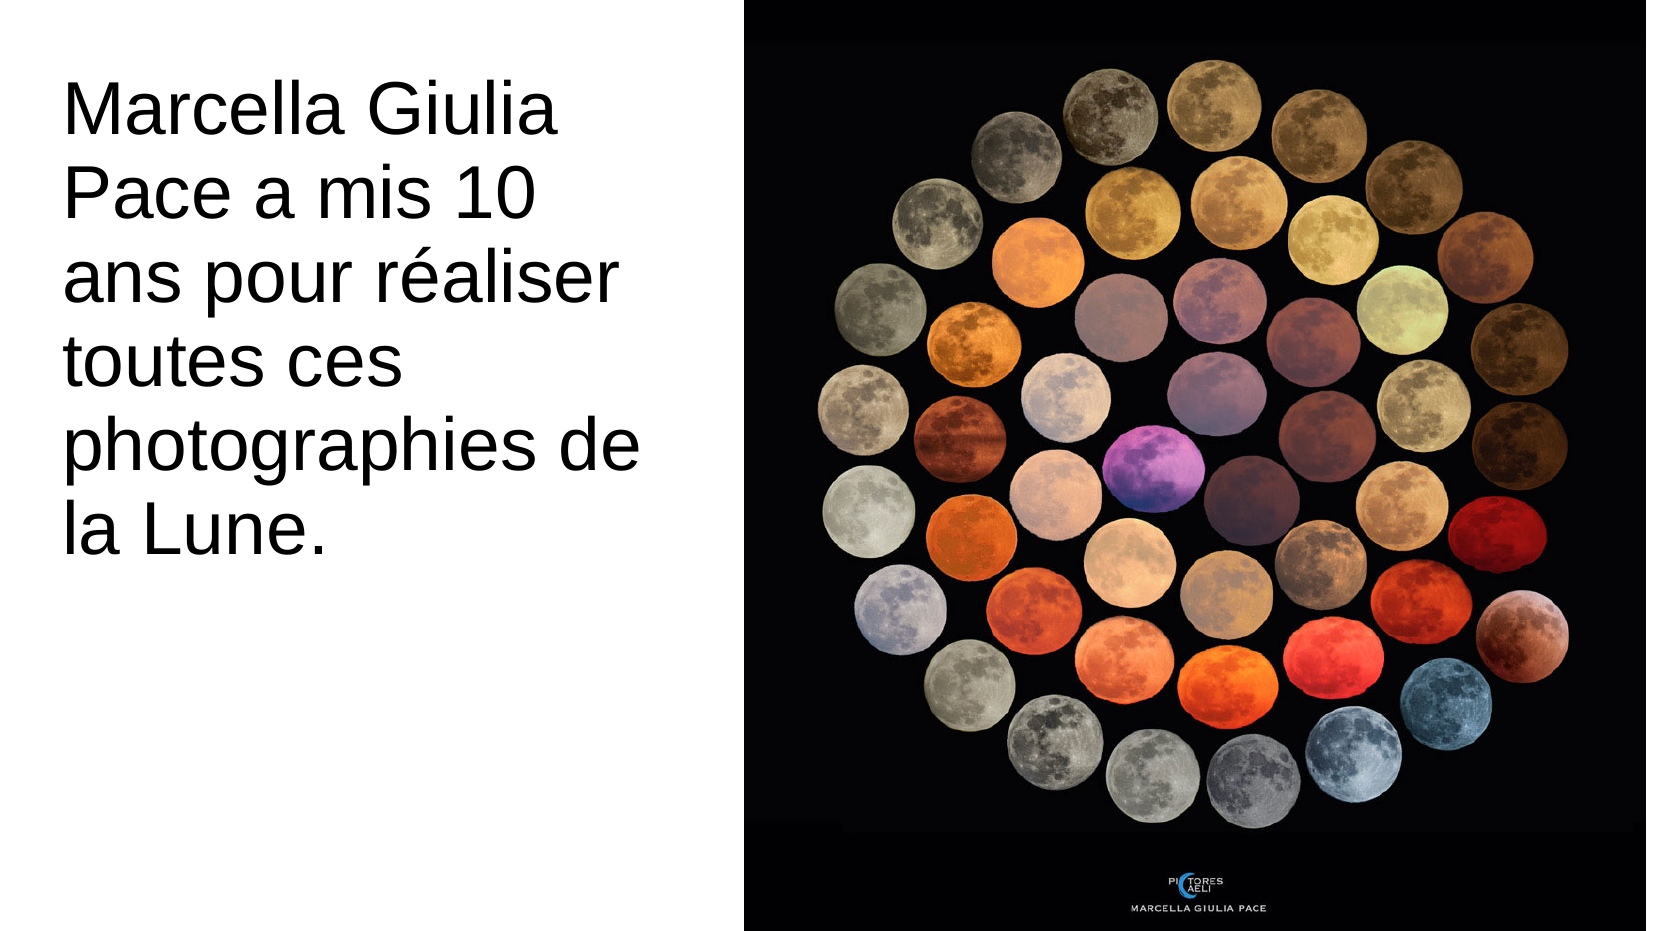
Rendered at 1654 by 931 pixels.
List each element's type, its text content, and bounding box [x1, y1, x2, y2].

text_box Marcella Giulia Pace a mis 10 ans pour réaliser toutes ces photographies de la Lune. [47, 59, 686, 578]
picture [744, 0, 1646, 931]
